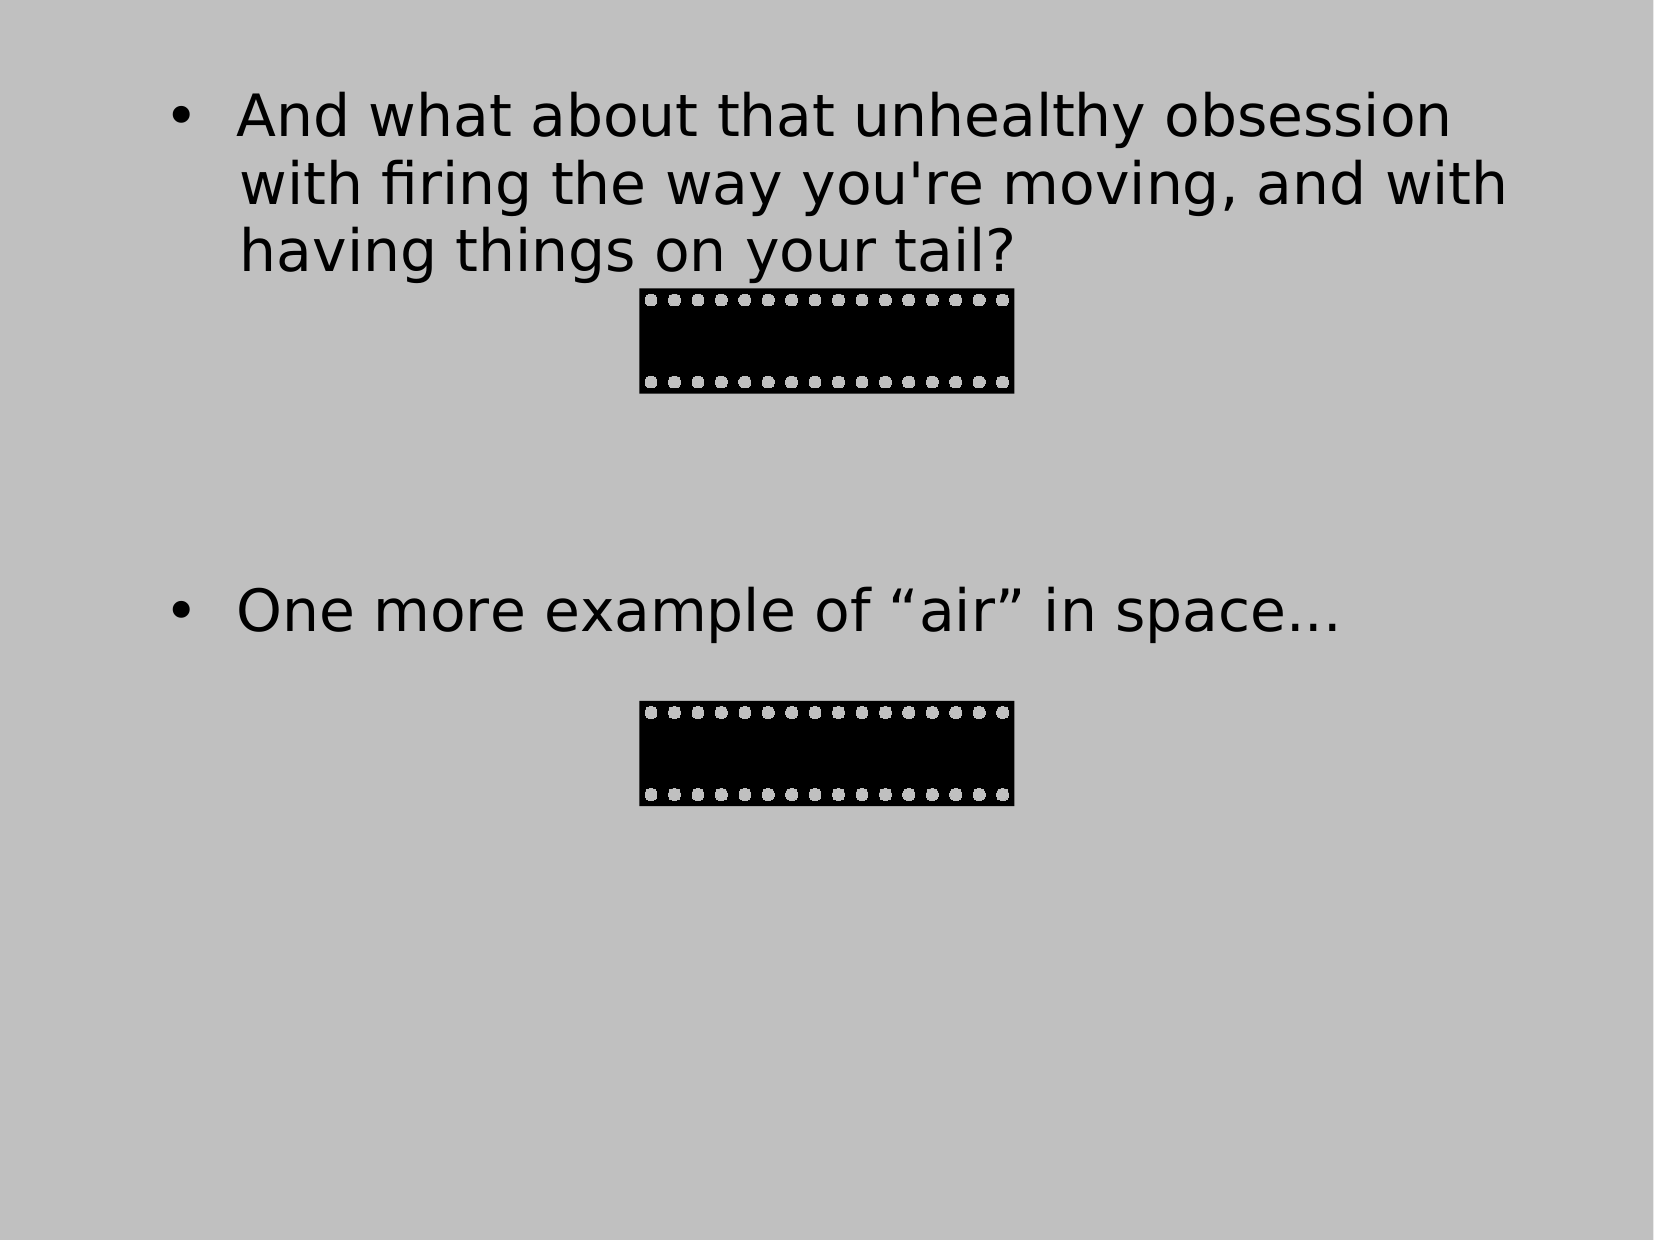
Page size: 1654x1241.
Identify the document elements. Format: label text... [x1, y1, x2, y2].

text_box • And what about that unhealthy obsession with firing the way you're moving, and with having things on your tail? [150, 75, 1538, 294]
text_box [639, 700, 1015, 807]
text_box [639, 294, 1015, 394]
text_box • One more example of “air” in space... [150, 570, 1538, 653]
